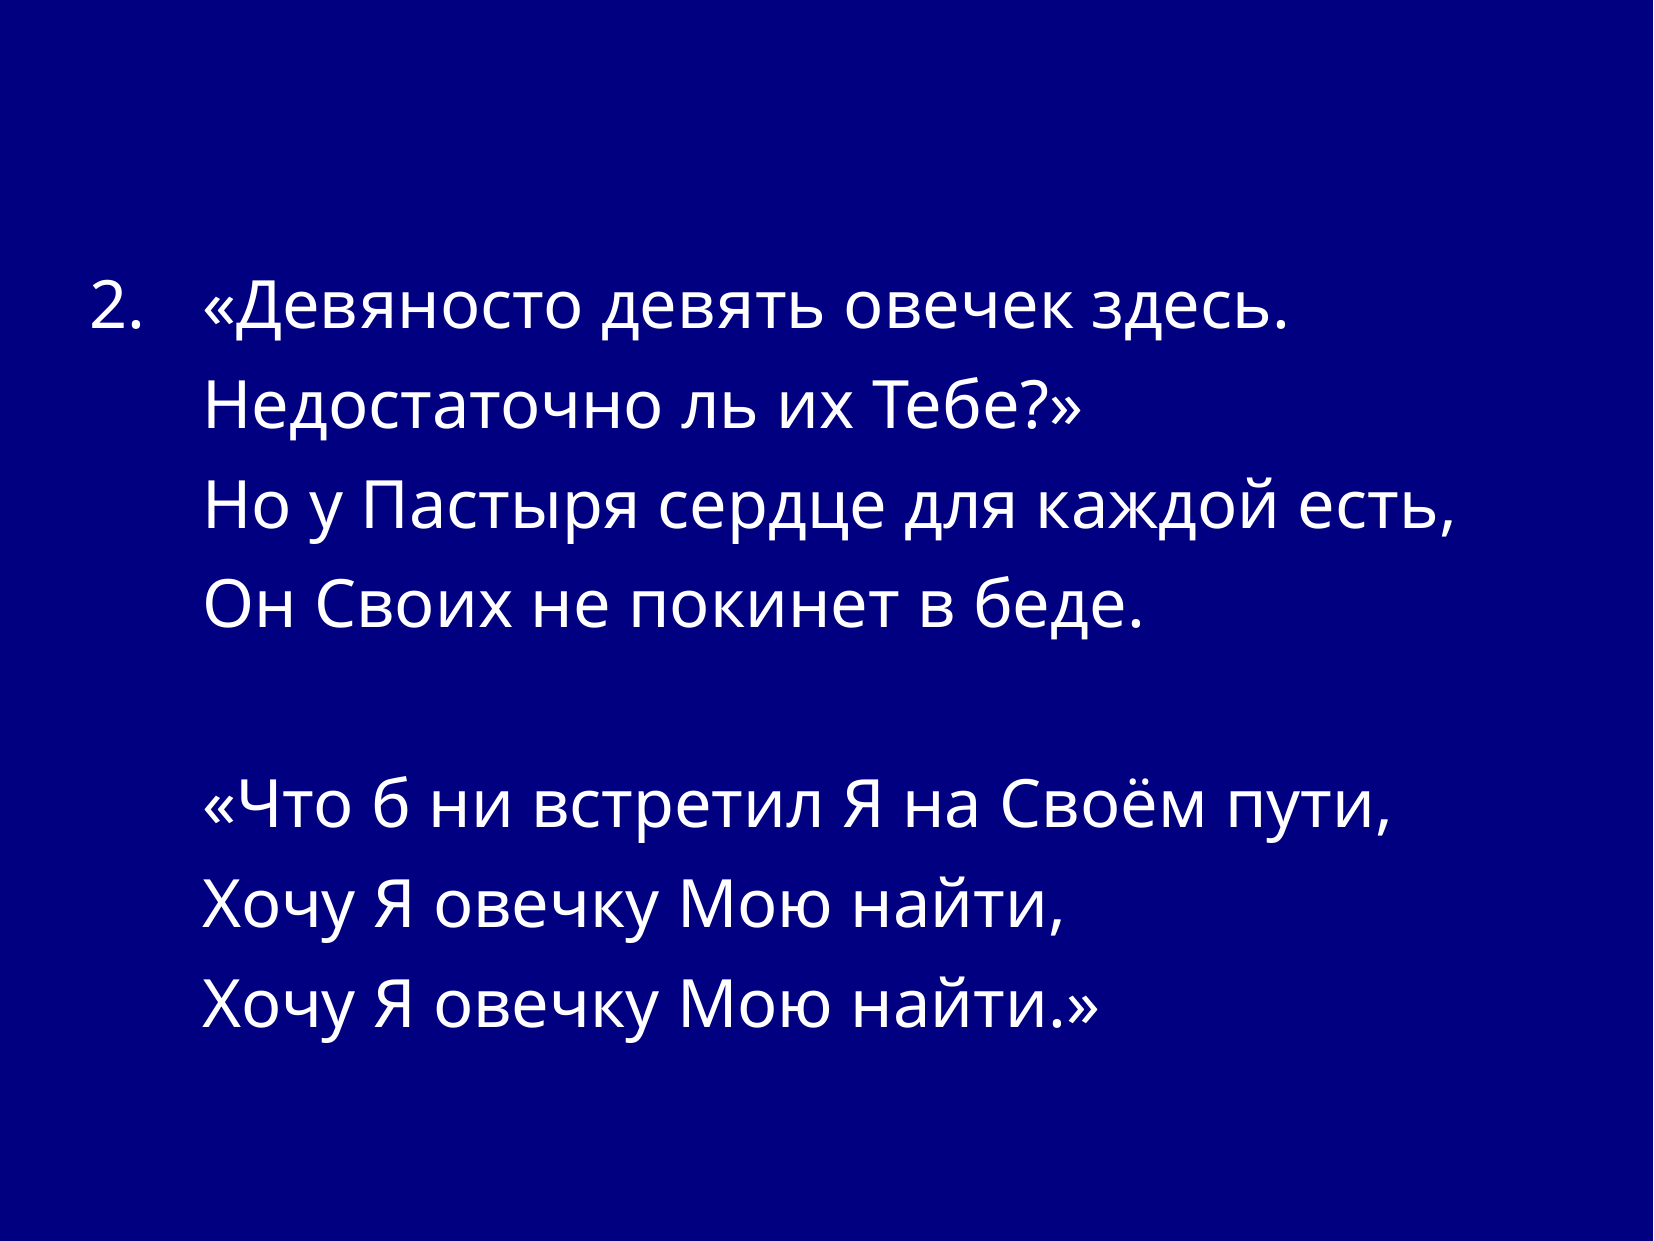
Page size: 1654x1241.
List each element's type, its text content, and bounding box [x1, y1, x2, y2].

text_box 2. «Девяносто девять овечек здесь. Недостаточно ль их Тебе?» Но у Пастыря сердце для каждой есть, Он Своих не покинет в беде. «Что б ни встретил Я на Своём пути, Хочу Я овечку Мою найти, Хочу Я овечку Мою найти.» [75, 150, 1651, 1163]
